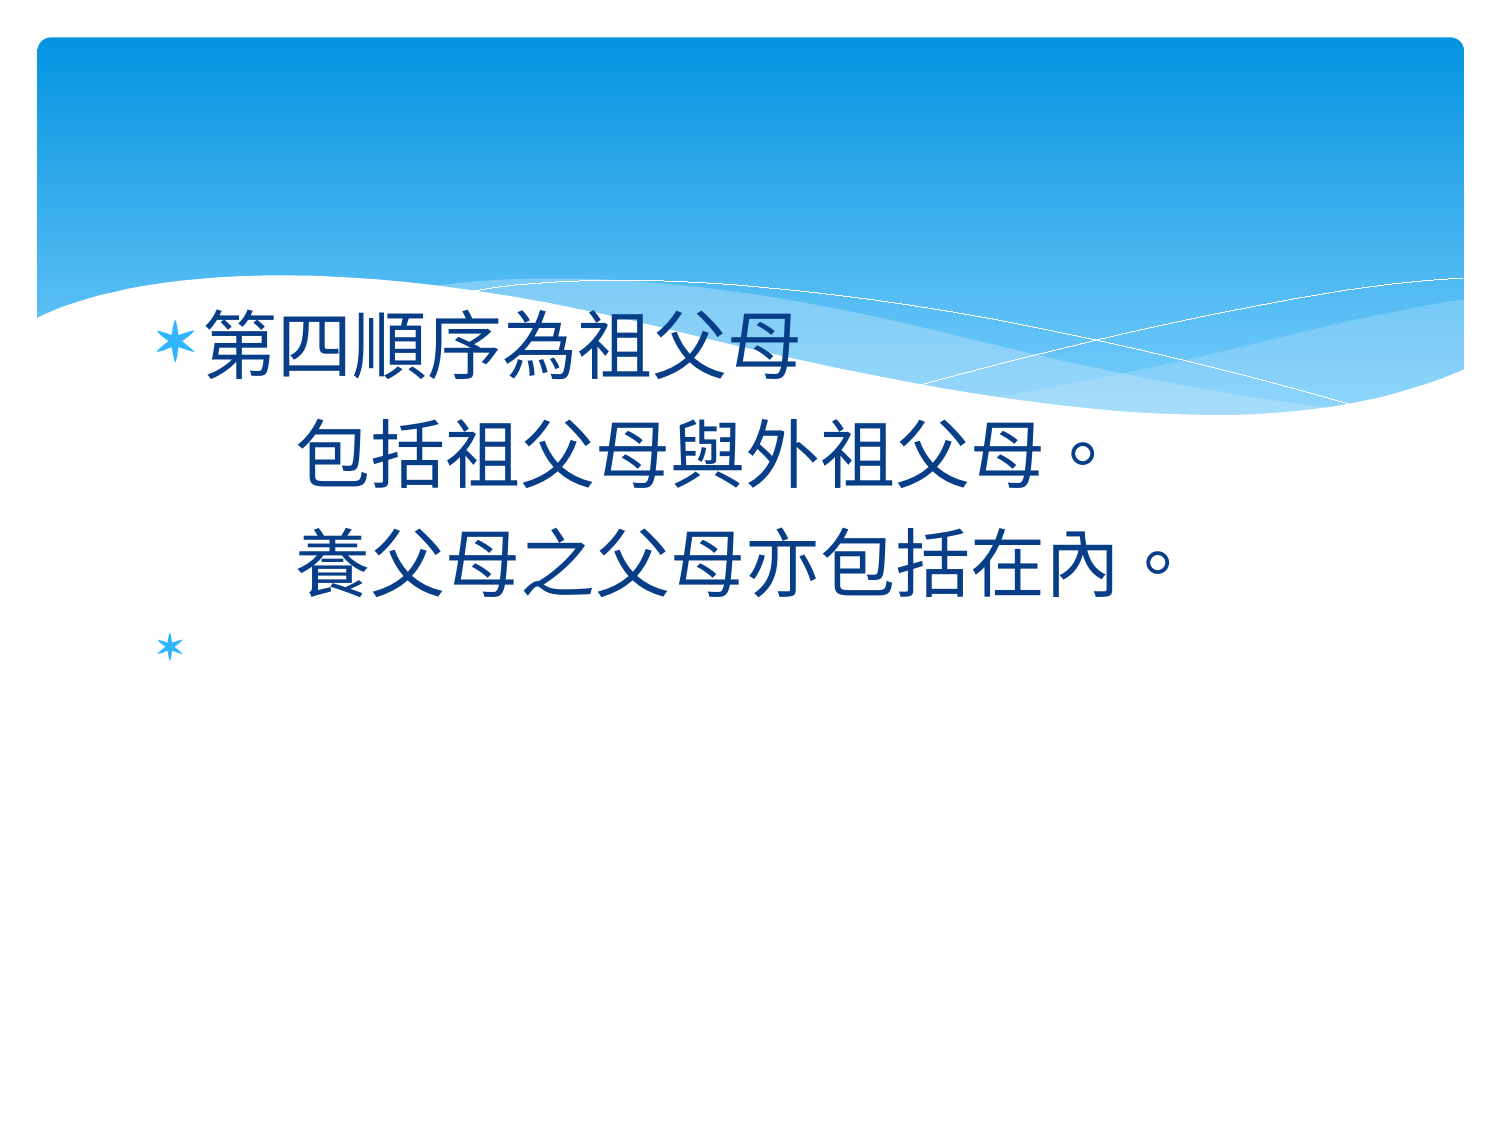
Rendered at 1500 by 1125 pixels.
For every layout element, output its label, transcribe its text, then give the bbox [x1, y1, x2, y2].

list 第四順序為祖父母 包括祖父母與外祖父母。 養父母之父母亦包括在內。 [142, 290, 1359, 1005]
title [75, 55, 1426, 261]
